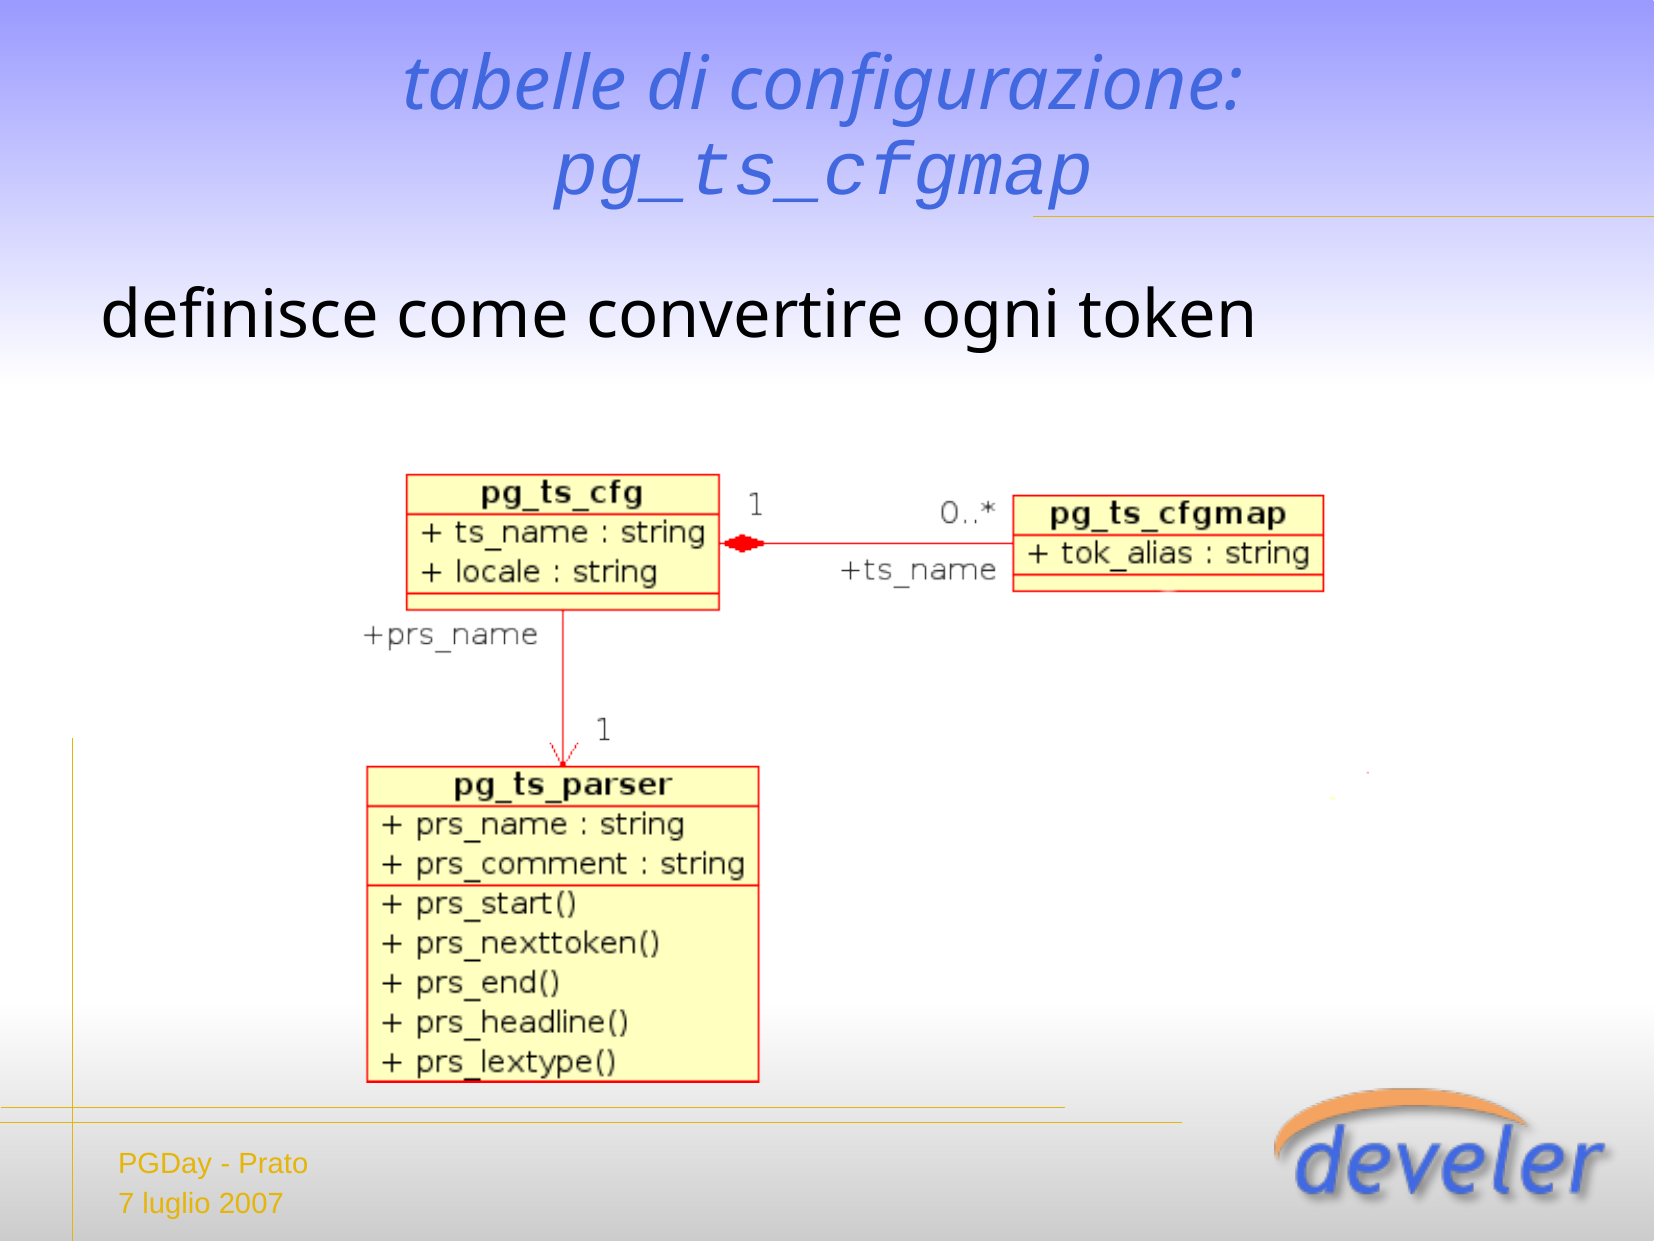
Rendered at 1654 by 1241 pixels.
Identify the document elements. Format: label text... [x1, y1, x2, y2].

title tabelle di configurazione: pg_ts_cfgmap [82, 29, 1565, 217]
picture [1269, 1083, 1622, 1211]
picture [354, 472, 1369, 1083]
list definisce come convertire ogni token [82, 265, 1571, 1093]
